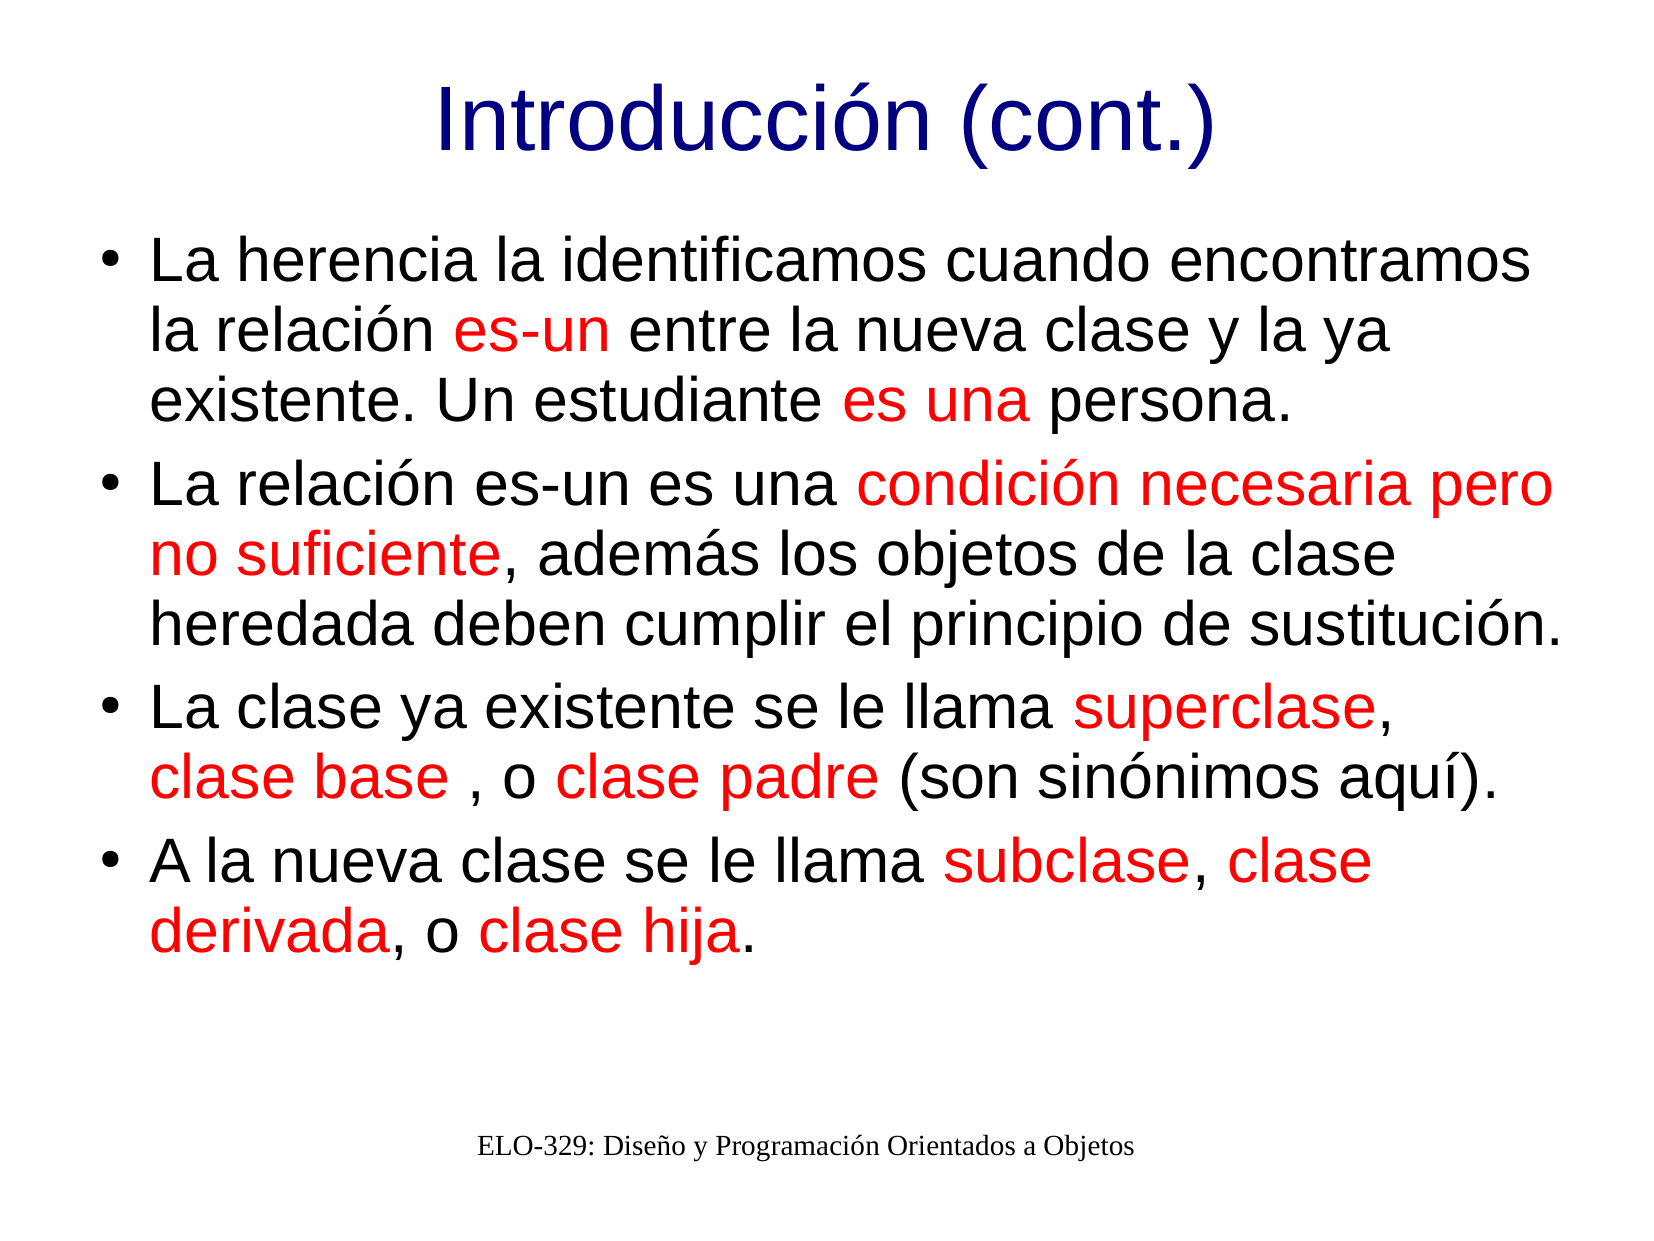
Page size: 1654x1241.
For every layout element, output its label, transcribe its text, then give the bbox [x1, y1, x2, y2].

list La herencia la identificamos cuando encontramos la relación es-un entre la nueva clase y la ya existente. Un estudiante es una persona. La relación es-un es una condición necesaria pero no suficiente, además los objetos de la clase heredada deben cumplir el principio de sustitución. La clase ya existente se le llama superclase, clase base , o clase padre (son sinónimos aquí). A la nueva clase se le llama subclase, clase derivada, o clase hija. [82, 225, 1571, 1126]
title Introducción (cont.)‏ [82, 49, 1571, 188]
